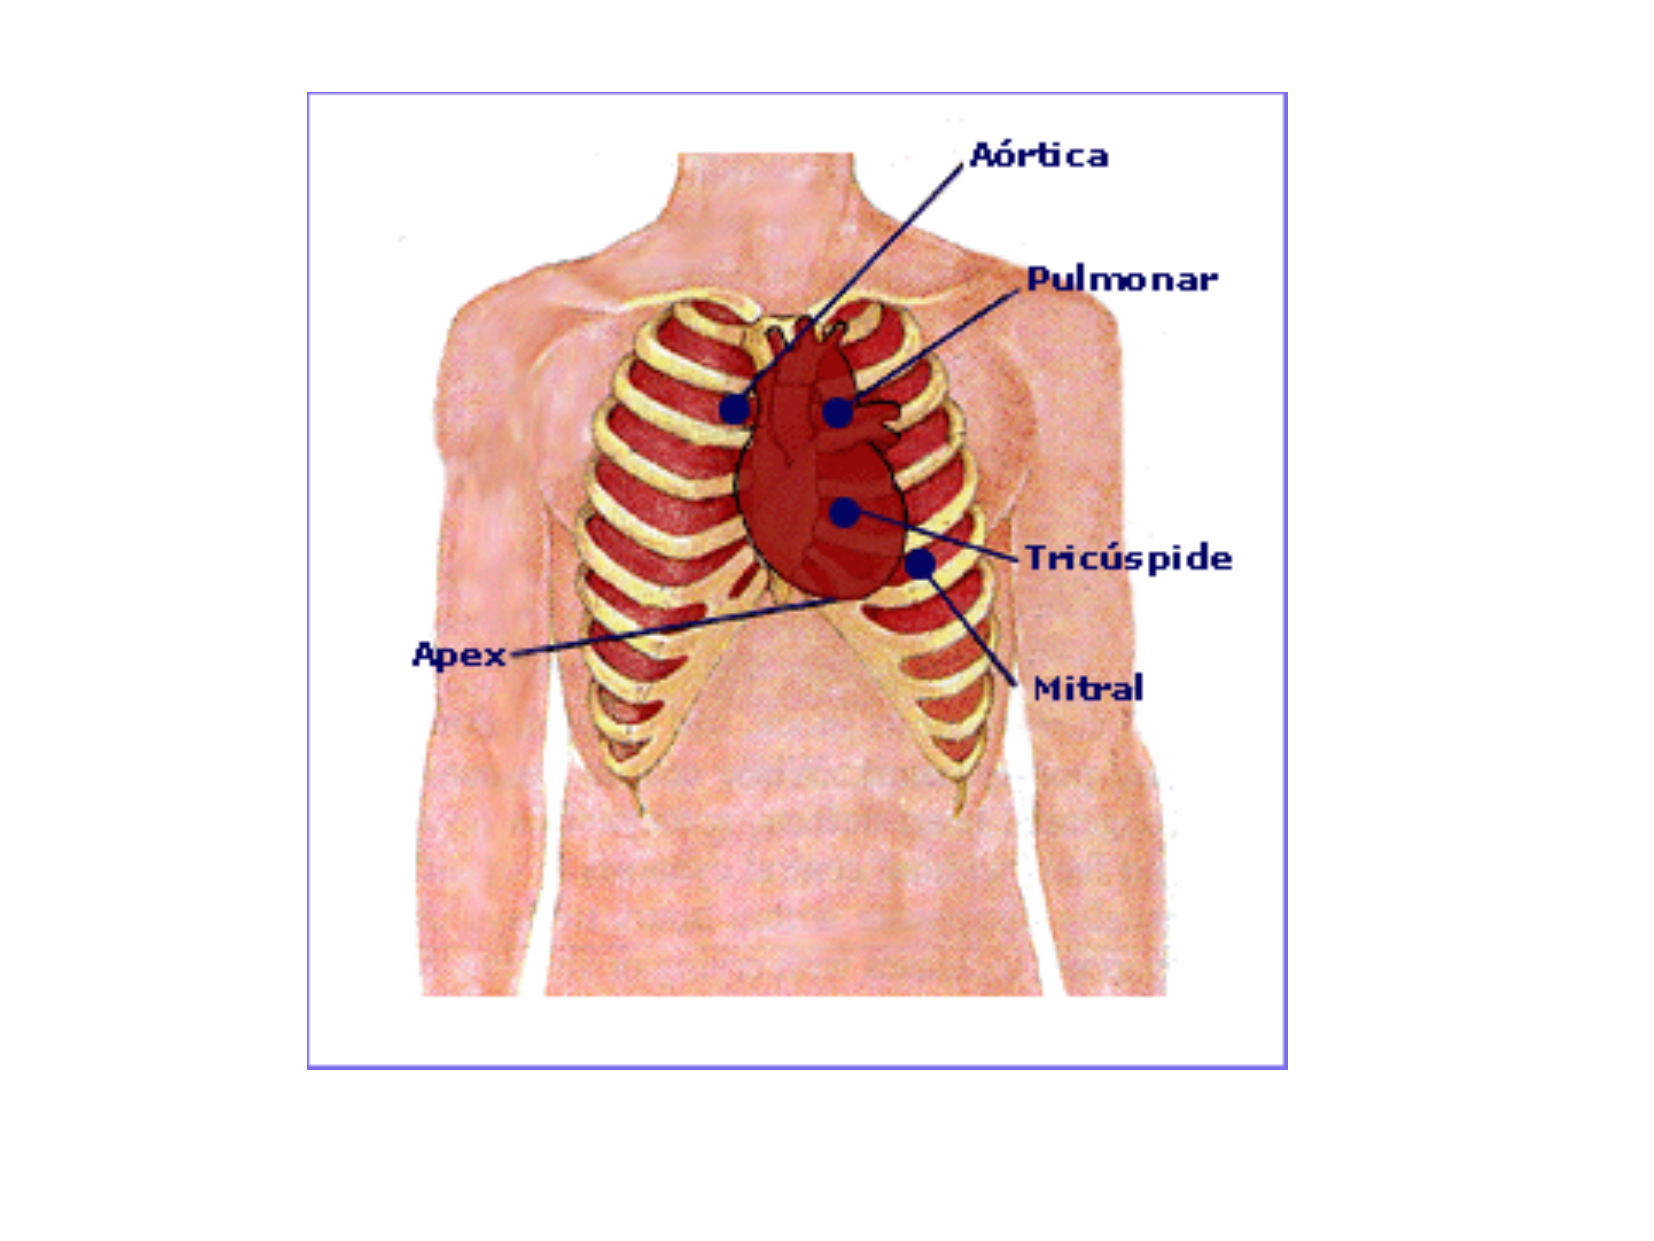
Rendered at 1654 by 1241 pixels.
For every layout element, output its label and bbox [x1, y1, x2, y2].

picture [307, 92, 1288, 1070]
